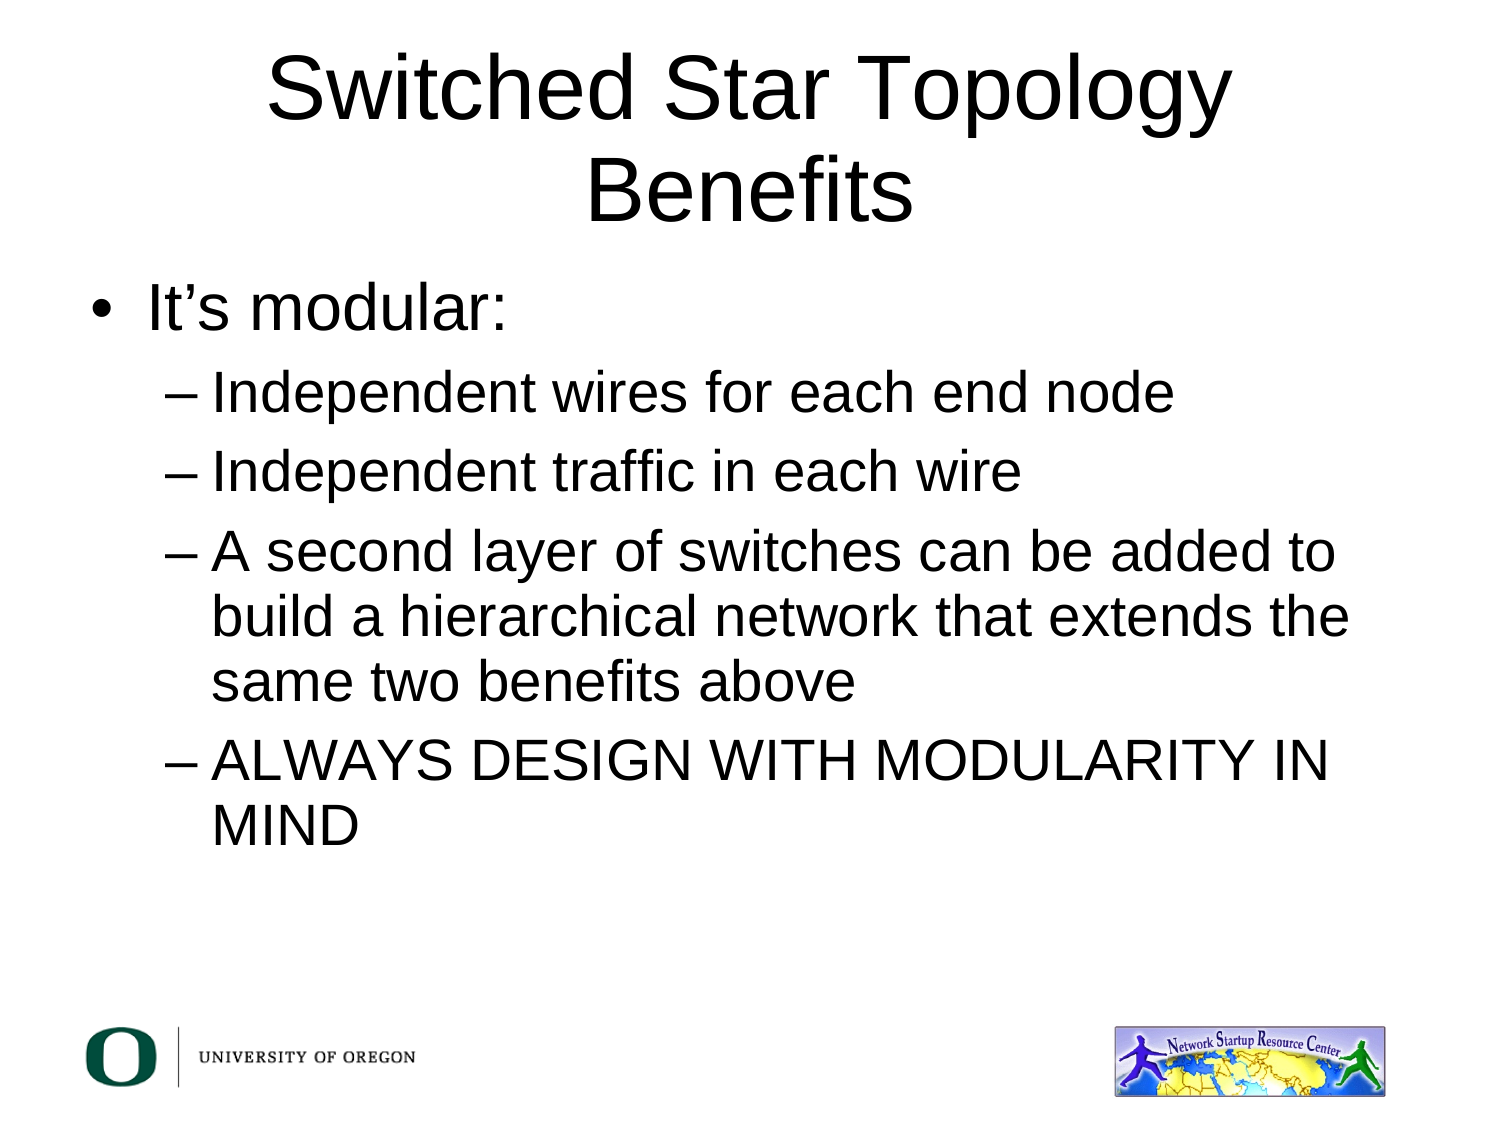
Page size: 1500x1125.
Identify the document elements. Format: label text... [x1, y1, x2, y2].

picture [1112, 1024, 1388, 1099]
picture [75, 1024, 426, 1090]
title Switched Star Topology Benefits [75, 21, 1426, 257]
list It’s modular: Independent wires for each end node Independent traffic in each wire A second layer of switches can be added to build a hierarchical network that extends the same two benefits above ALWAYS DESIGN WITH MODULARITY IN MIND [75, 262, 1426, 1005]
